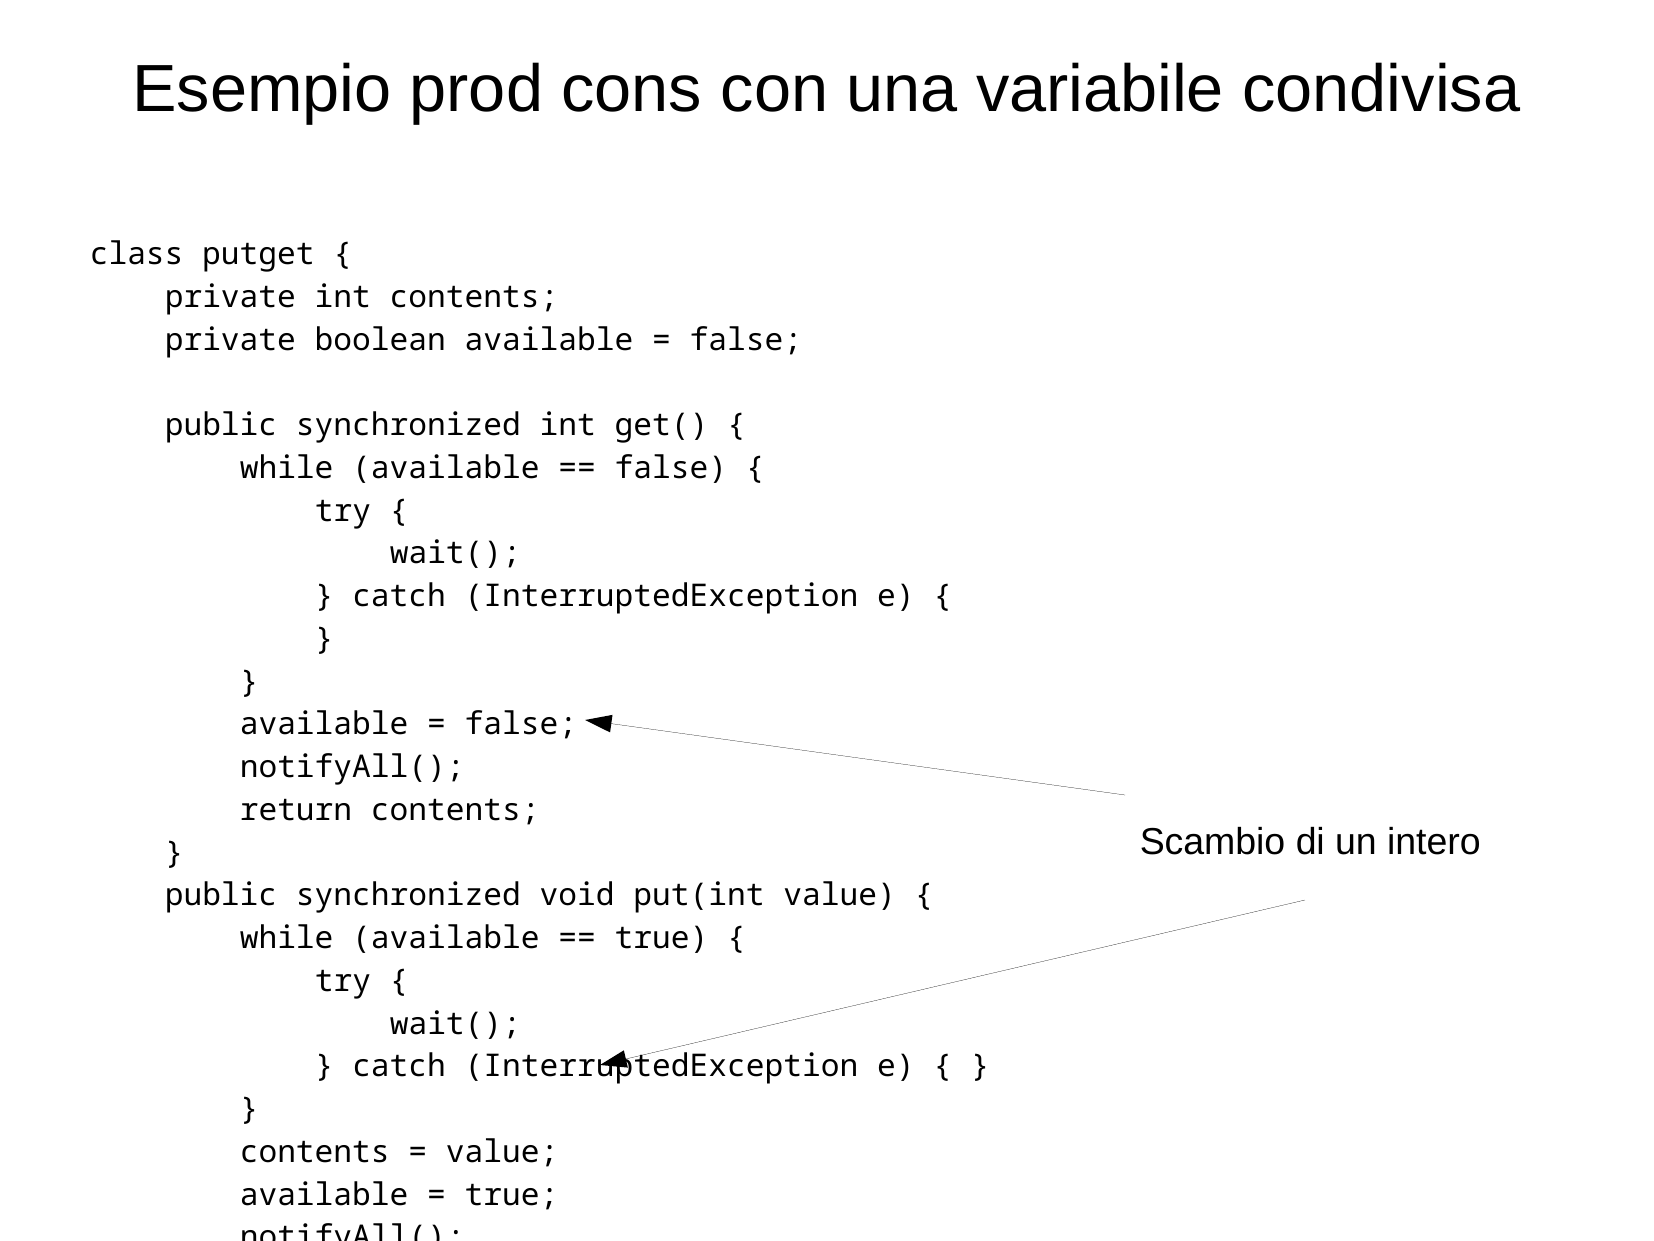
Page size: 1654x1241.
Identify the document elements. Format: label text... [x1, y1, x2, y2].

title Esempio prod cons con una variabile condivisa [82, 0, 1571, 192]
text_box class putget { private int contents; private boolean available = false; public synchronized int get() { while (available == false) { try { wait(); } catch (InterruptedException e) { } } available = false; notifyAll(); return contents; } public synchronized void put(int value) { while (available == true) { try { wait(); } catch (InterruptedException e) { } } contents = value; available = true; notifyAll(); } } [75, 223, 1621, 1224]
text_box Scambio di un intero [1125, 813, 1654, 871]
